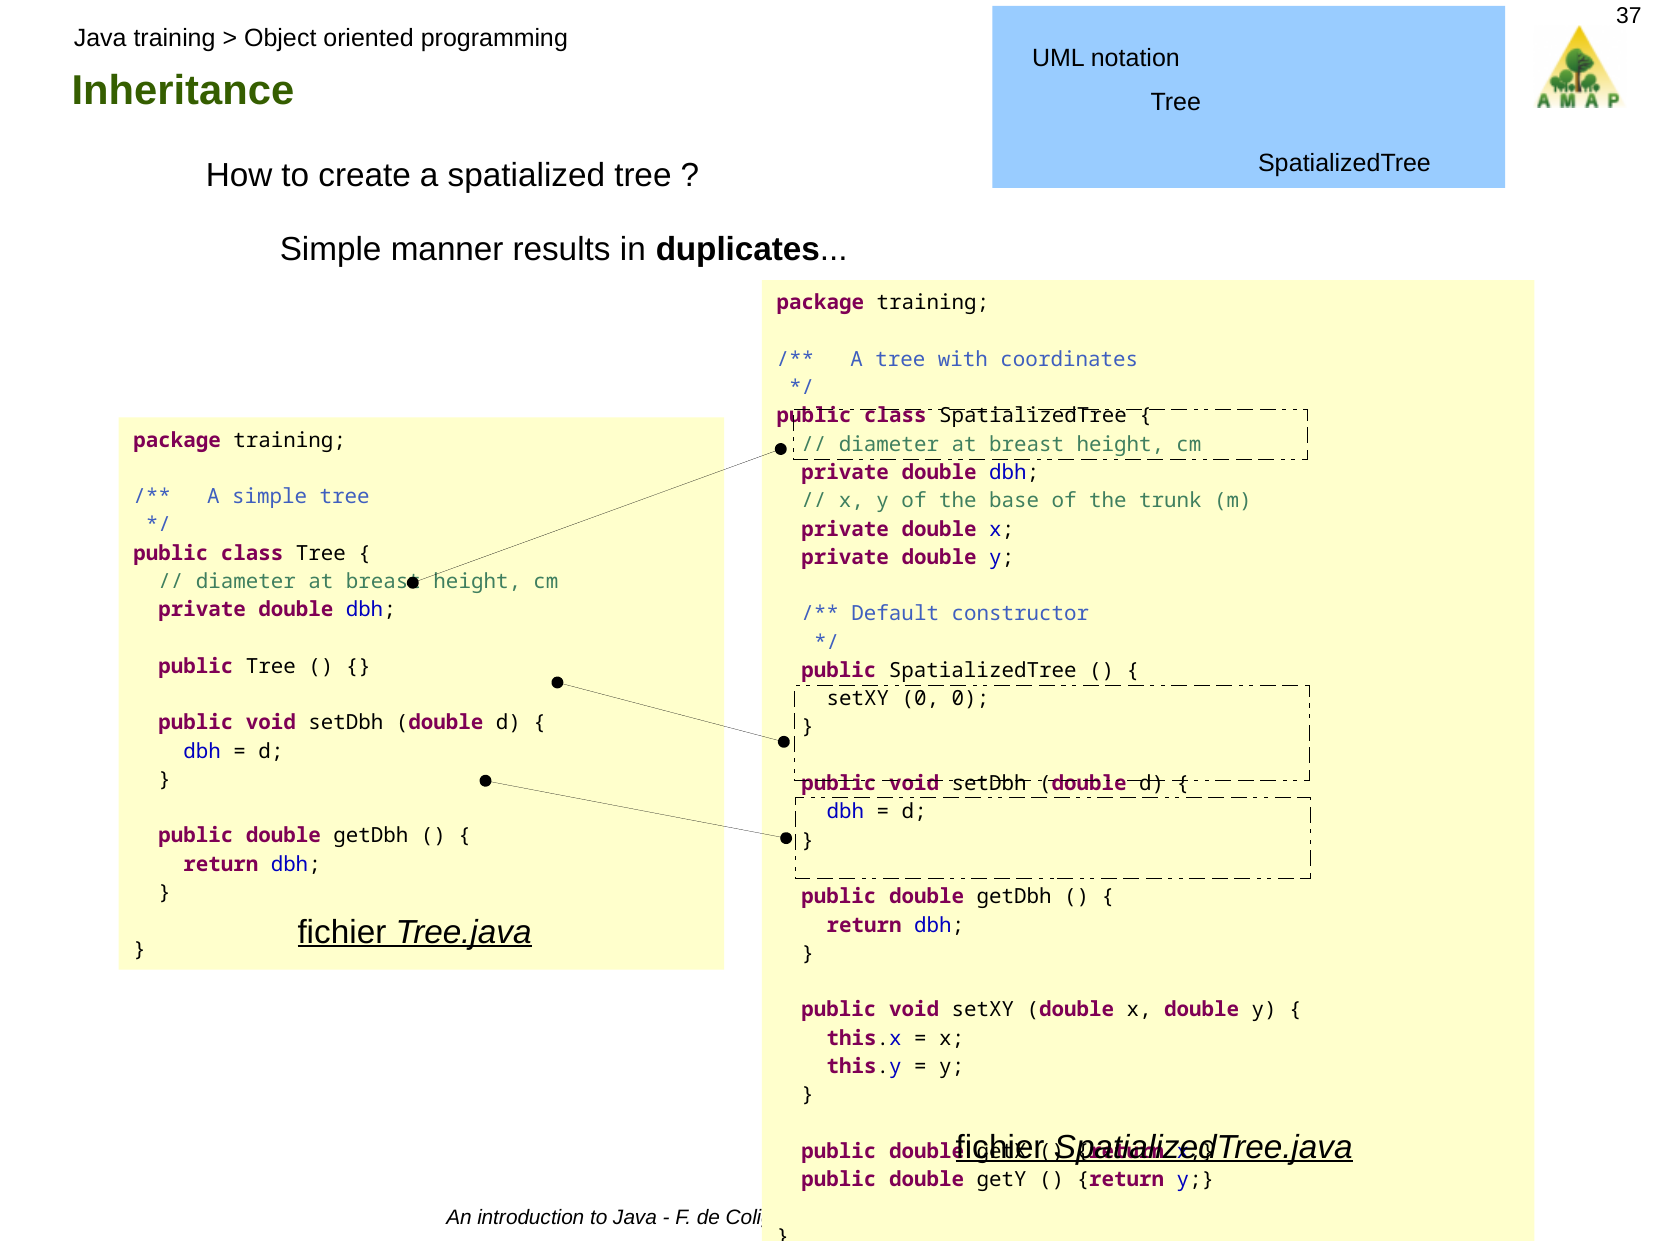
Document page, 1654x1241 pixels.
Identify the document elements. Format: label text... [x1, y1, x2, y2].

text_box SpatializedTree [1233, 141, 1457, 188]
text_box Tree [1064, 80, 1288, 127]
text_box fichier SpatializedTree.java [940, 1120, 1369, 1173]
text_box package training; /** A tree with coordinates */ public class SpatializedTree { // diameter at breast height, cm private double dbh; // x, y of the base of the trunk (m) private double x; private double y; /** Default constructor */ public SpatializedTree () { setXY (0, 0); } public void setDbh (double d) { dbh = d; } public double getDbh () { return dbh; } public void setXY (double x, double y) { this.x = x; this.y = y; } public double getX () {return x;} public double getY () {return y;} } [761, 280, 1535, 1129]
text_box [992, 5, 1506, 148]
picture [1533, 25, 1627, 108]
text_box UML notation [959, 36, 1196, 80]
text_box How to create a spatialized tree ? Simple manner results in duplicates... [191, 148, 1525, 277]
text_box Java training > Object oriented programming [59, 16, 1004, 60]
text_box Inheritance [56, 59, 1064, 121]
text_box fichier Tree.java [282, 906, 550, 958]
text_box package training; /** A simple tree */ public class Tree { // diameter at breast height, cm private double dbh; public Tree () {} public void setDbh (double d) { dbh = d; } public double getDbh () { return dbh; } } [118, 417, 725, 898]
